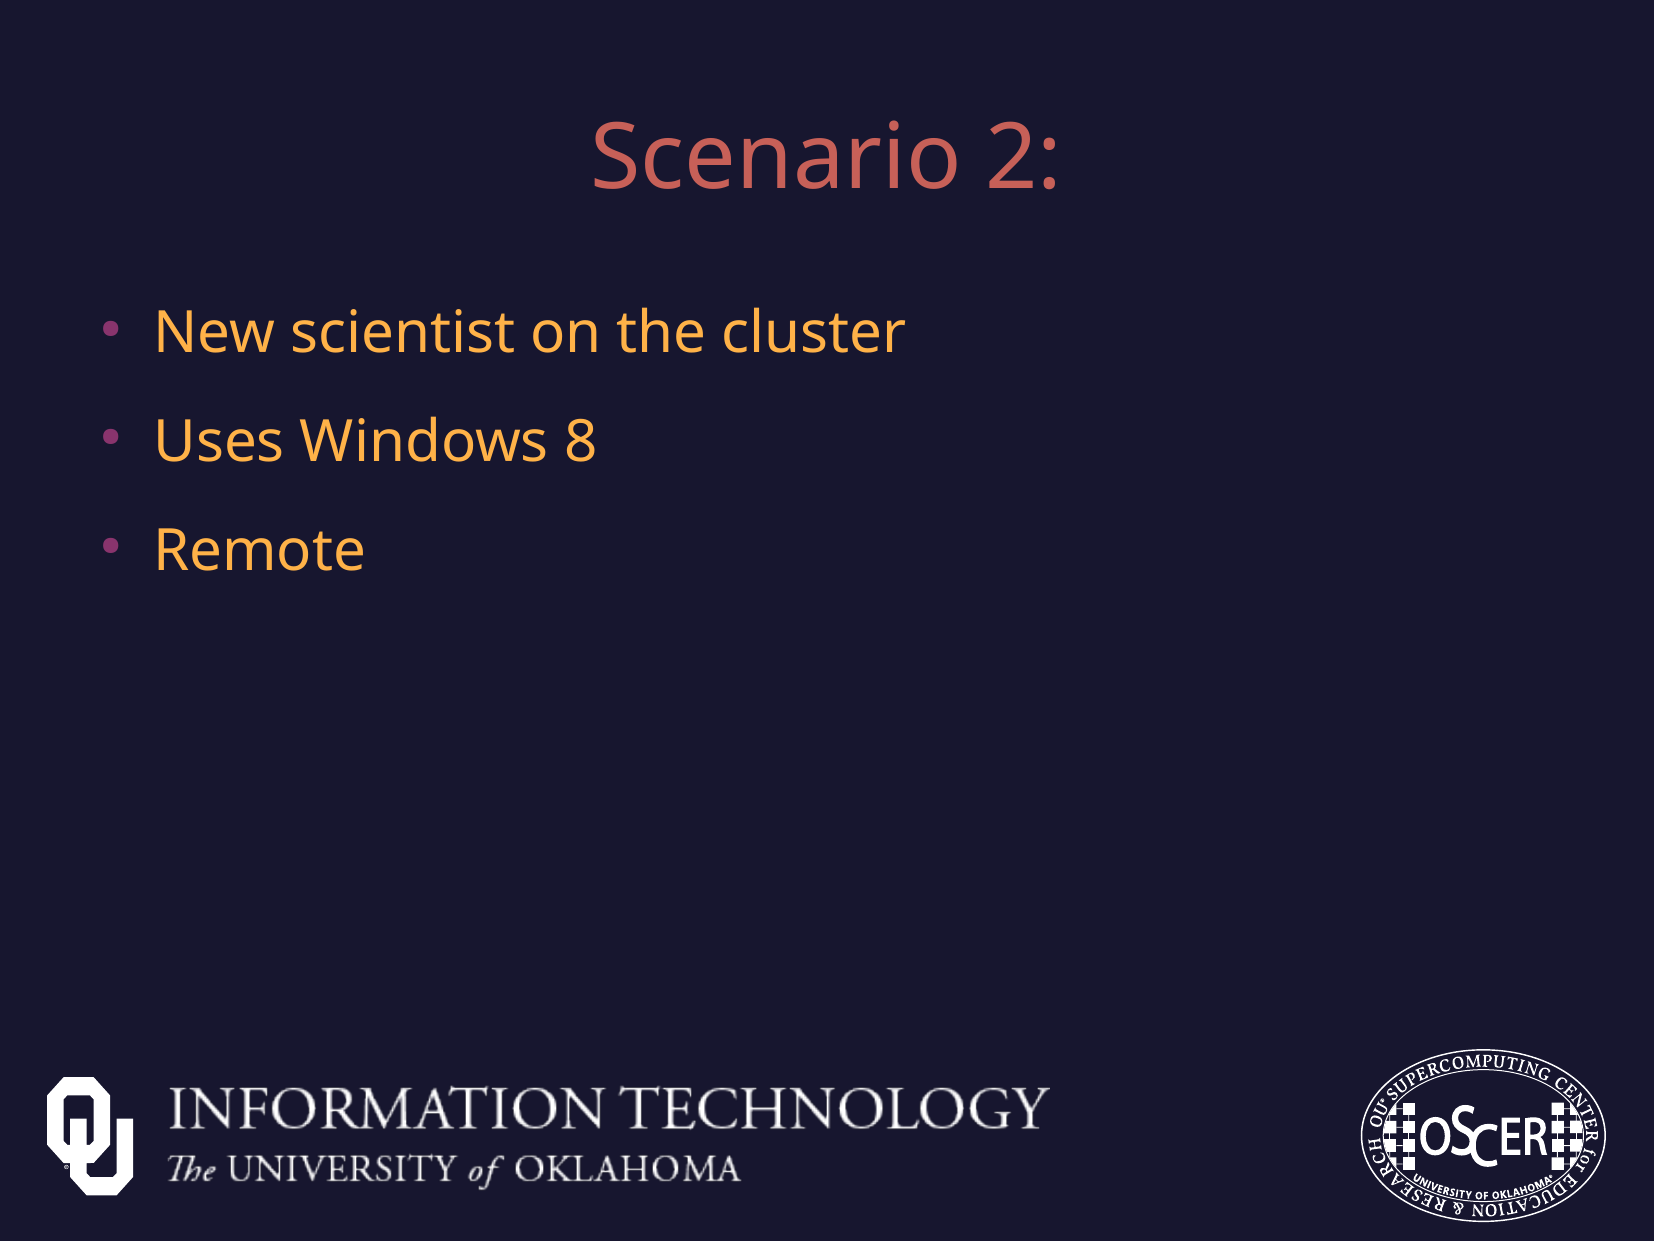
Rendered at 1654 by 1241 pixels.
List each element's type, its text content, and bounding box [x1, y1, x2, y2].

picture [159, 1075, 1050, 1195]
title Scenario 2: [82, 49, 1571, 257]
list New scientist on the cluster Uses Windows 8 Remote [82, 290, 1571, 1010]
